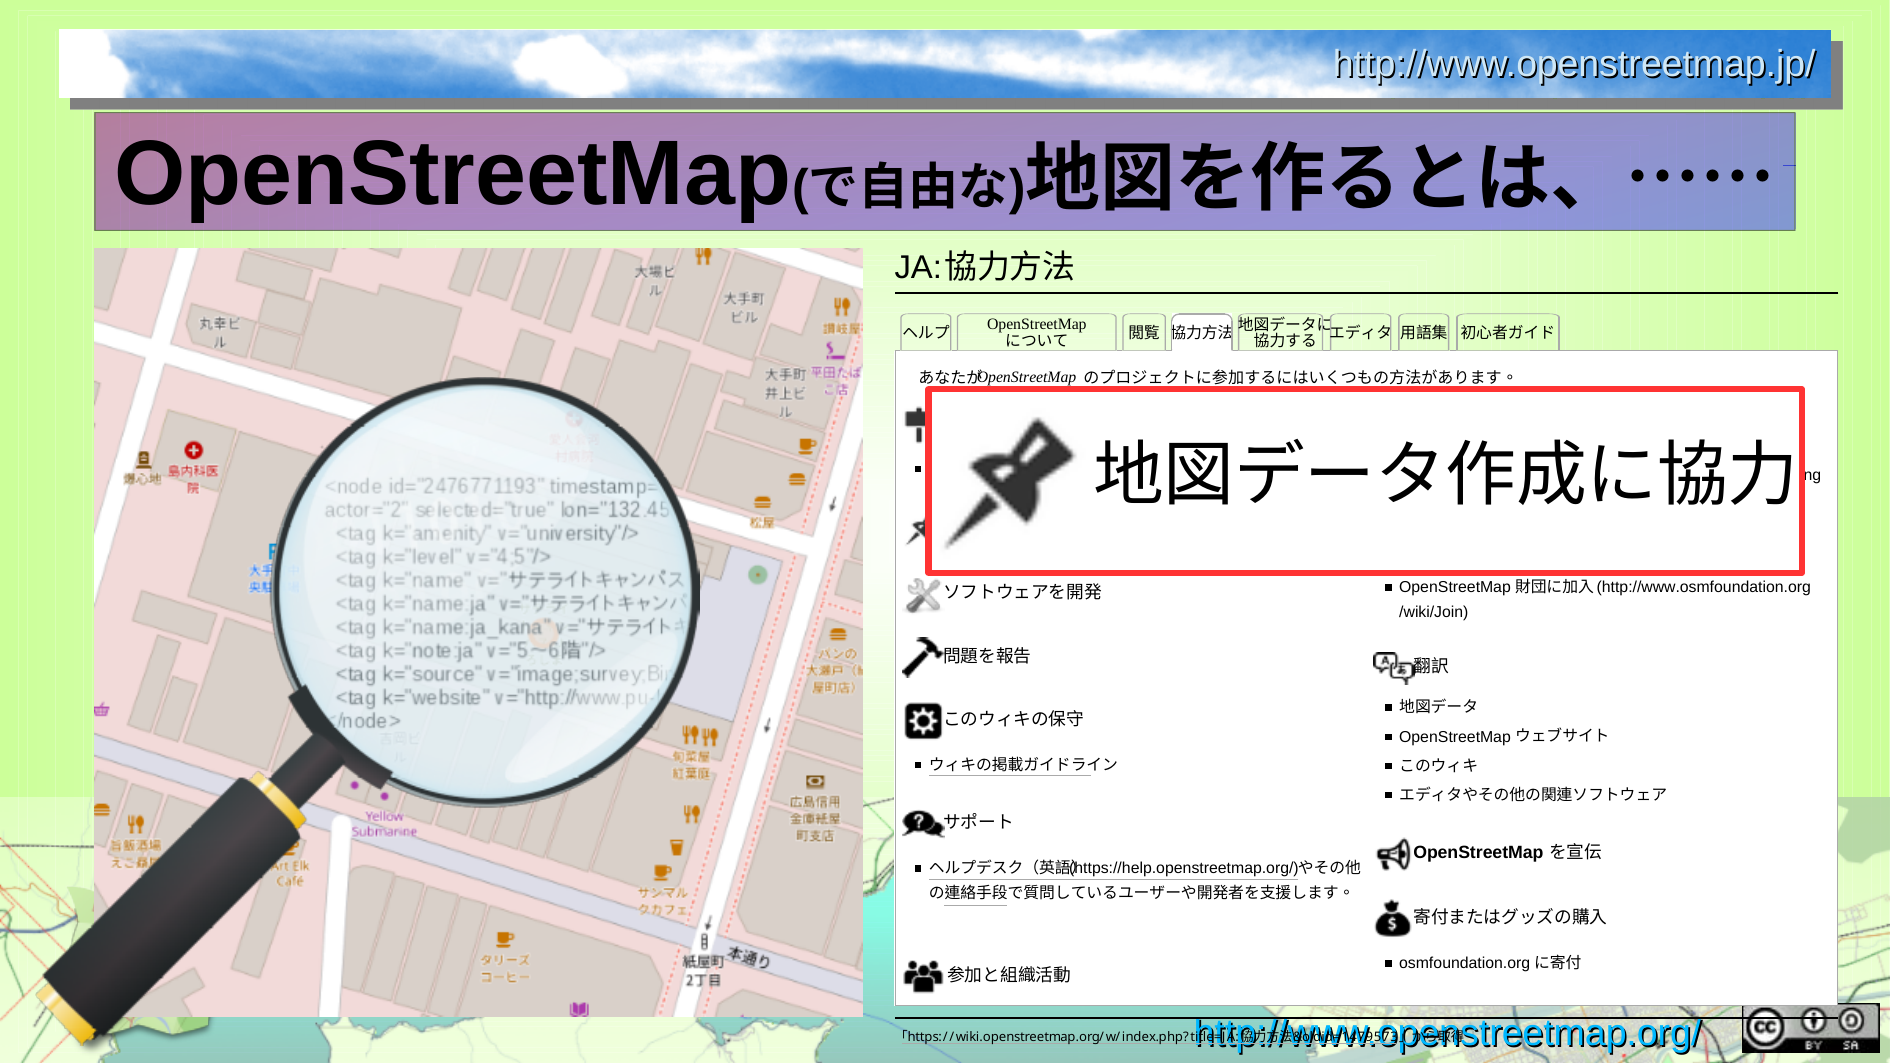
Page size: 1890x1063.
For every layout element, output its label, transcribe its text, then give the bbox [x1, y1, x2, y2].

title OpenStreetMap(で自由な)地図を作るとは、…… [94, 112, 1796, 231]
picture [0, 248, 1890, 1063]
picture [59, 29, 1831, 98]
